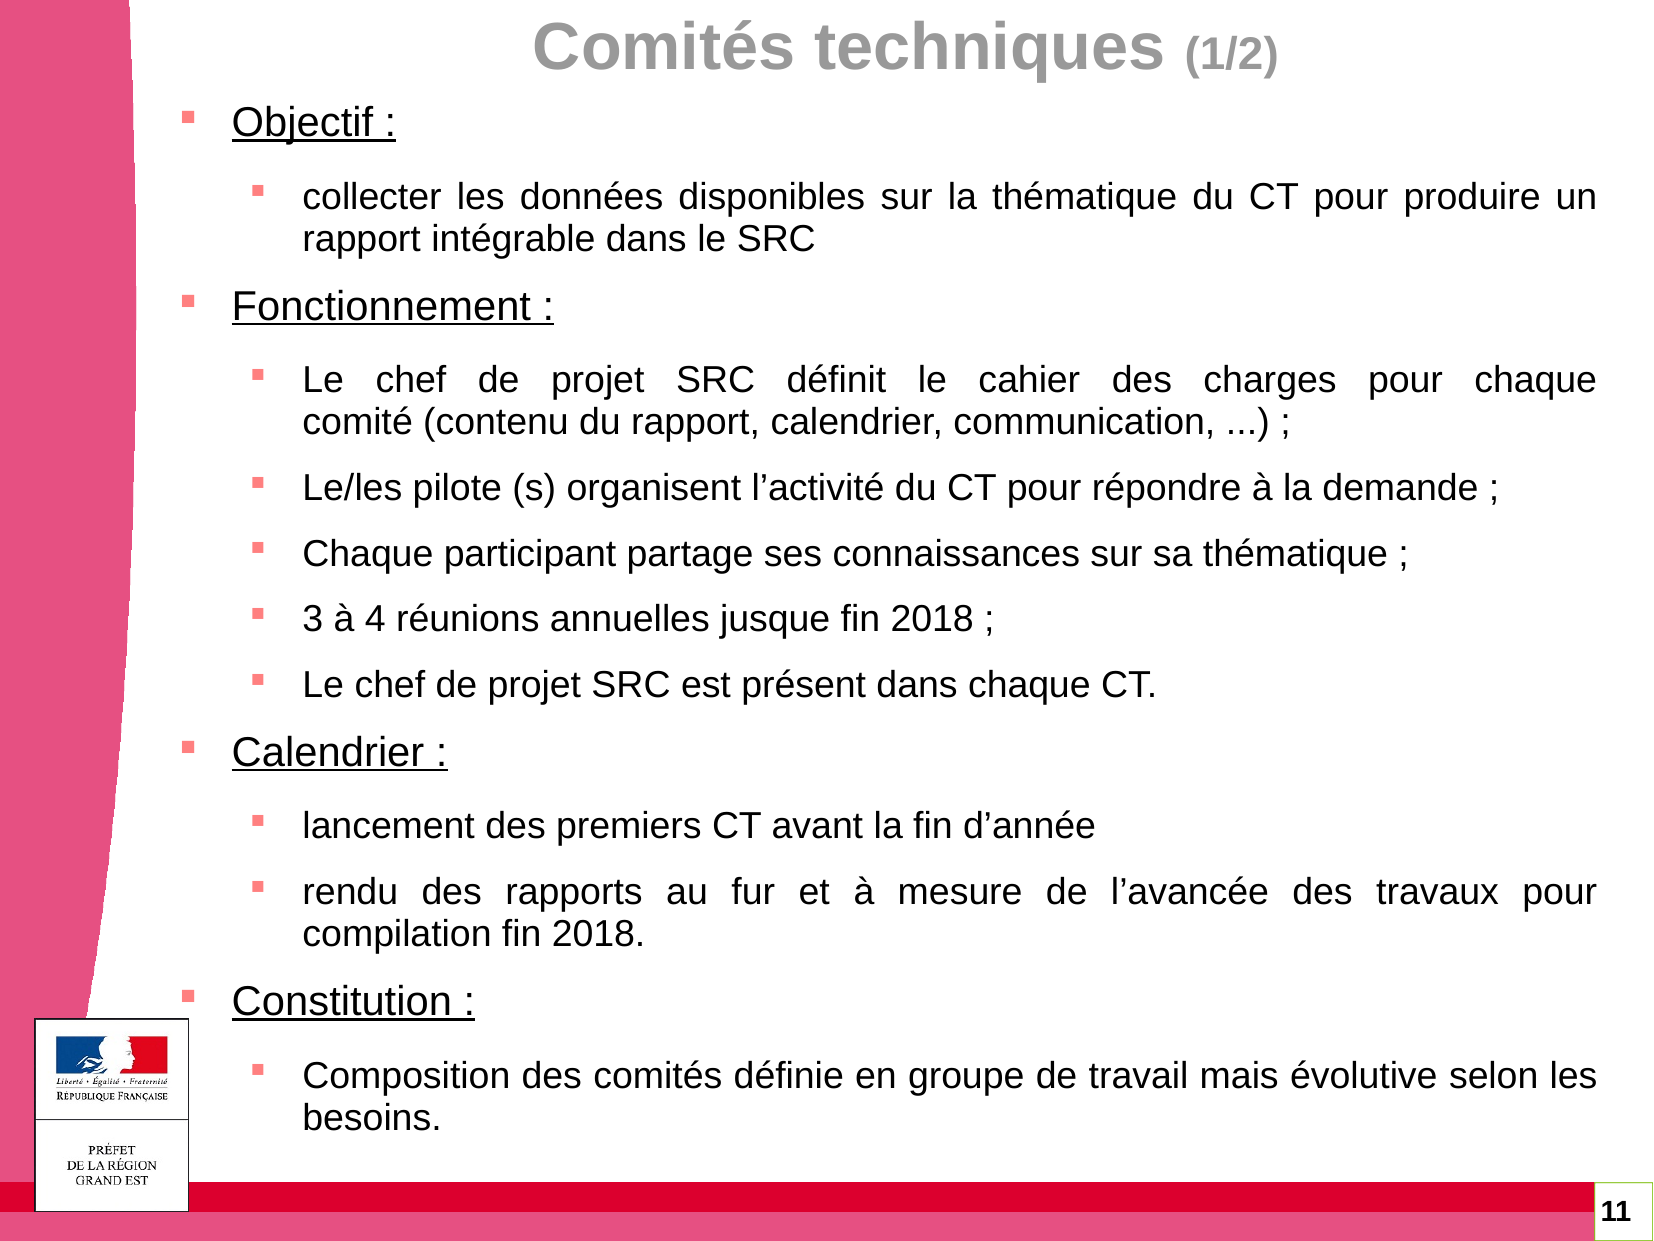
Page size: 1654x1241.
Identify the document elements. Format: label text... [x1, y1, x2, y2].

list Objectif : collecter les données disponibles sur la thématique du CT pour produire un rapport intégrable dans le SRC Fonctionnement : Le chef de projet SRC définit le cahier des charges pour chaque comité (contenu du rapport, calendrier, communication, ...) ; Le/les pilote (s) organisent l’activité du CT pour répondre à la demande ; Chaque participant partage ses connaissances sur sa thématique ; 3 à 4 réunions annuelles jusque fin 2018 ; Le chef de projet SRC est présent dans chaque CT. Calendrier : lancement des premiers CT avant la fin d’année rendu des rapports au fur et à mesure de l’avancée des travaux pour compilation fin 2018. Constitution : Composition des comités définie en groupe de travail mais évolutive selon les besoins. [160, 99, 1598, 1205]
picture [0, 0, 1653, 1241]
title Comités techniques (1/2) [189, 8, 1623, 84]
